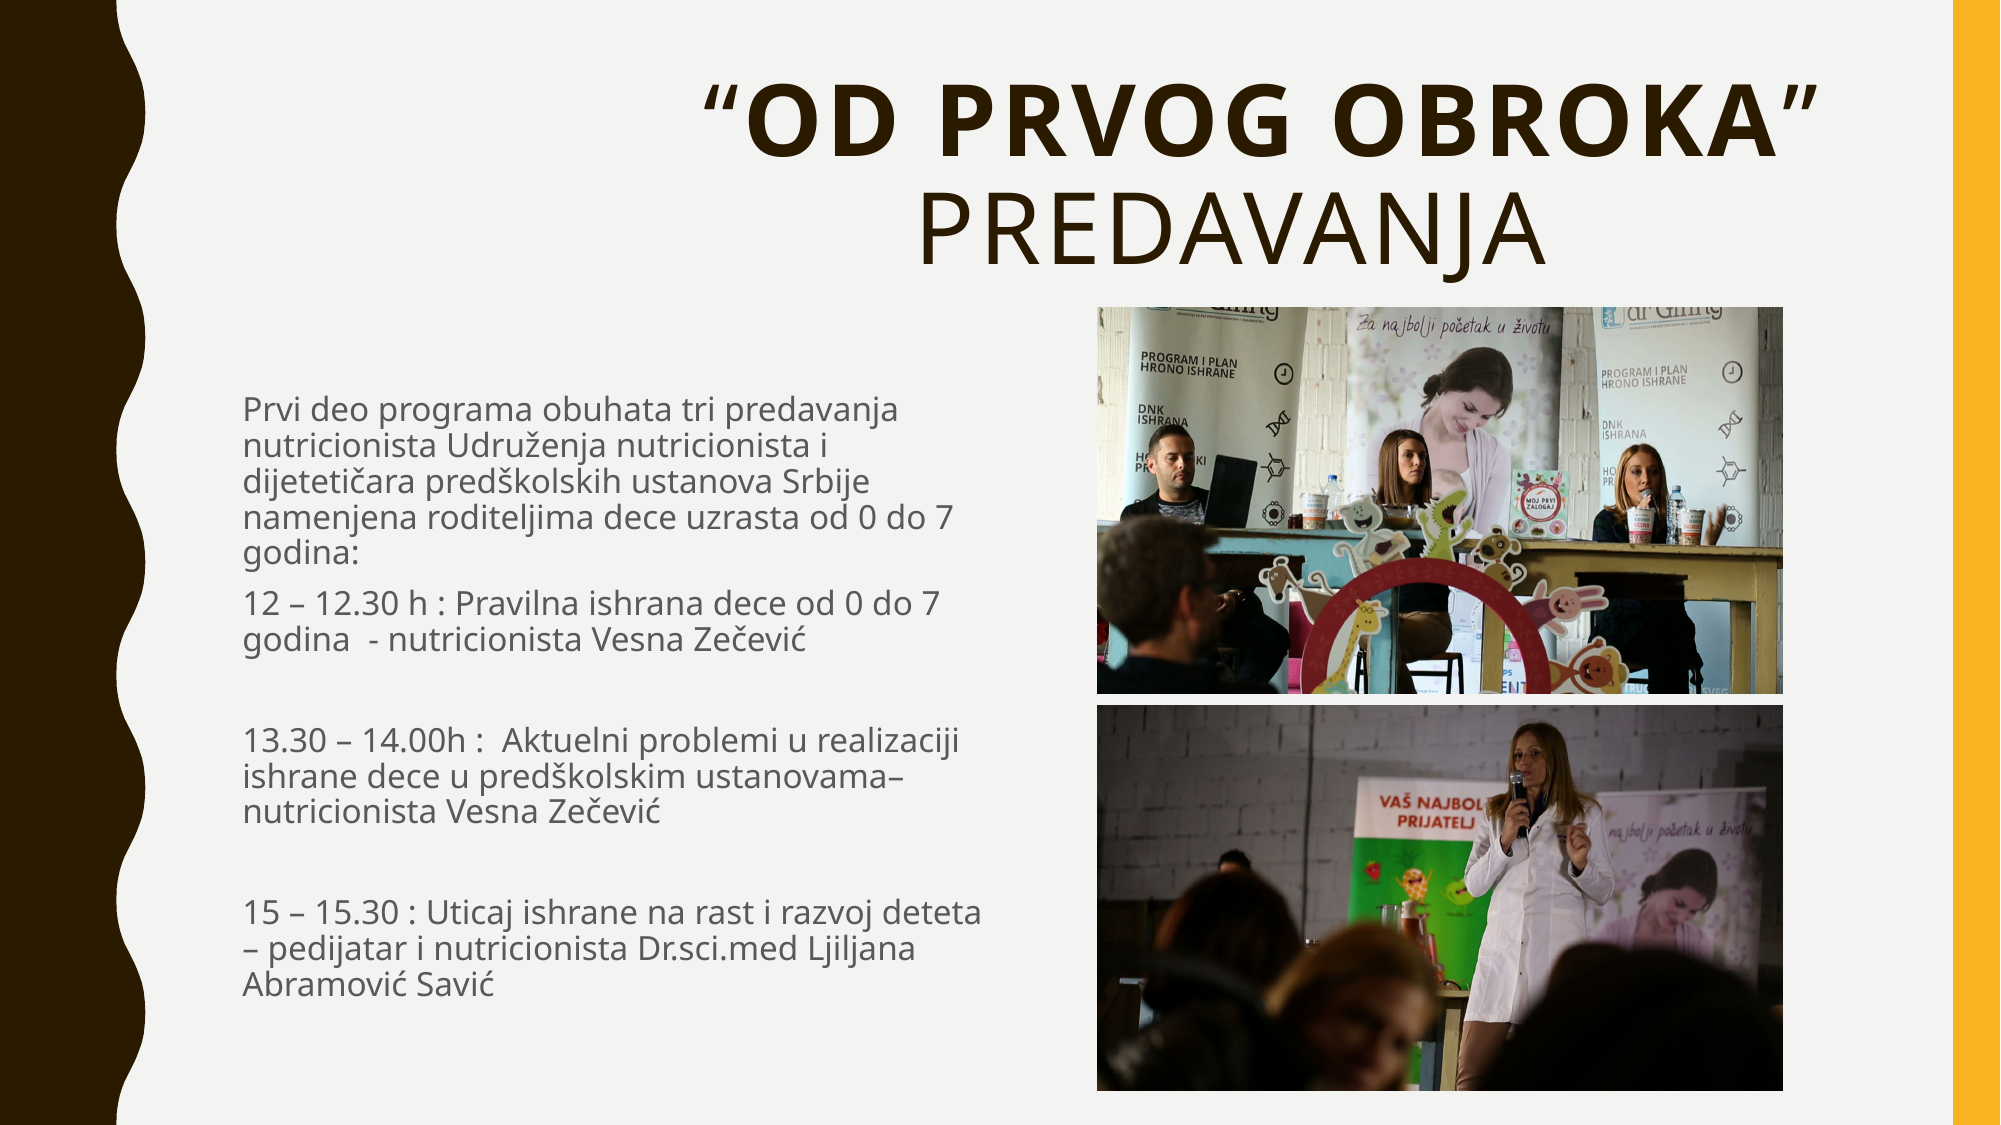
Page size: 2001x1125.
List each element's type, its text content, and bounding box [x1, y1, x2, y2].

picture [1097, 307, 1783, 694]
picture [1097, 705, 1783, 1091]
title “OD PRVOG OBROKA” PREDAVANJA [205, 62, 1876, 308]
list Prvi deo programa obuhata tri predavanja nutricionista Udruženja nutricionista i dijetetičara predškolskih ustanova Srbije namenjena roditeljima dece uzrasta od 0 do 7 godina: 12 – 12.30 h : Pravilna ishrana dece od 0 do 7 godina - nutricionista Vesna Zečević 13.30 – 14.00h : Aktuelni problemi u realizaciji ishrane dece u predškolskim ustanovama– nutricionista Vesna Zečević 15 – 15.30 : Uticaj ishrane na rast i razvoj deteta – pedijatar i nutricionista Dr.sci.med Ljiljana Abramović Savić [227, 385, 1015, 1109]
